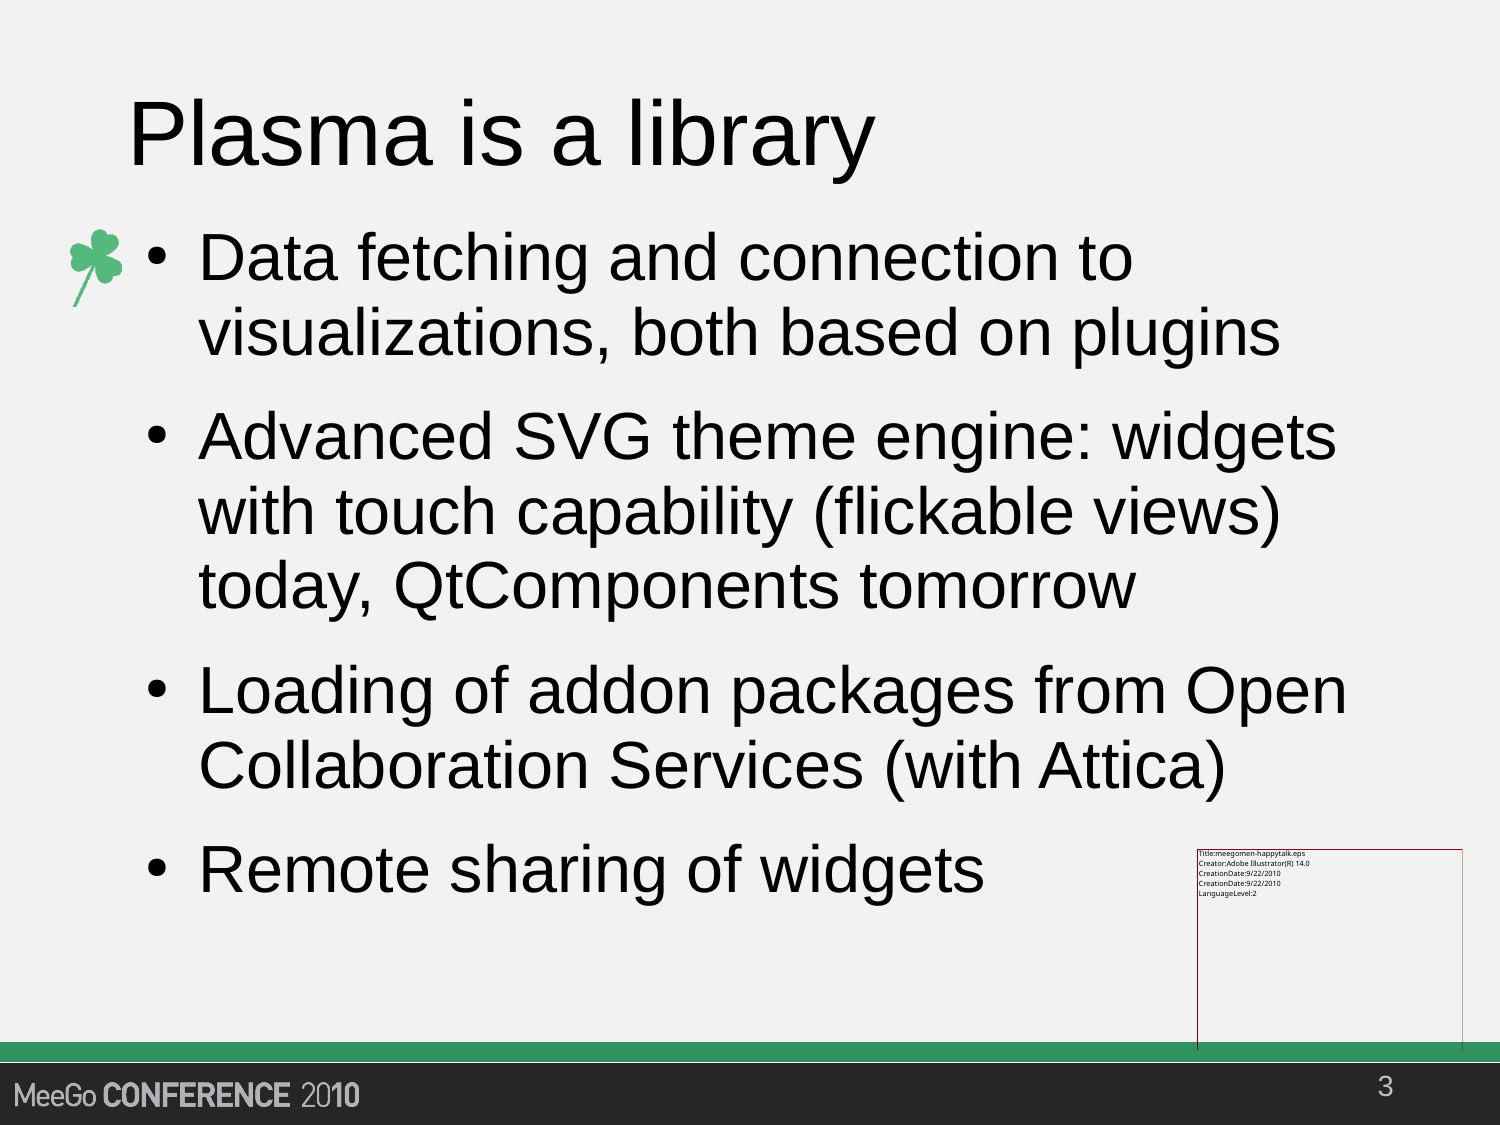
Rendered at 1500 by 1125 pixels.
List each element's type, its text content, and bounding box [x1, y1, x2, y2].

picture [70, 229, 122, 307]
text_box <number> [1362, 1062, 1488, 1123]
title Plasma is a library [112, 75, 1388, 175]
list Data fetching and connection to visualizations, both based on plugins Advanced SVG theme engine: widgets with touch capability (flickable views) today, QtComponents tomorrow Loading of addon packages from Open Collaboration Services (with Attica) Remote sharing of widgets [112, 212, 1388, 901]
picture [1196, 848, 1463, 1051]
picture [15, 1077, 359, 1113]
text_box [0, 1042, 1500, 1062]
